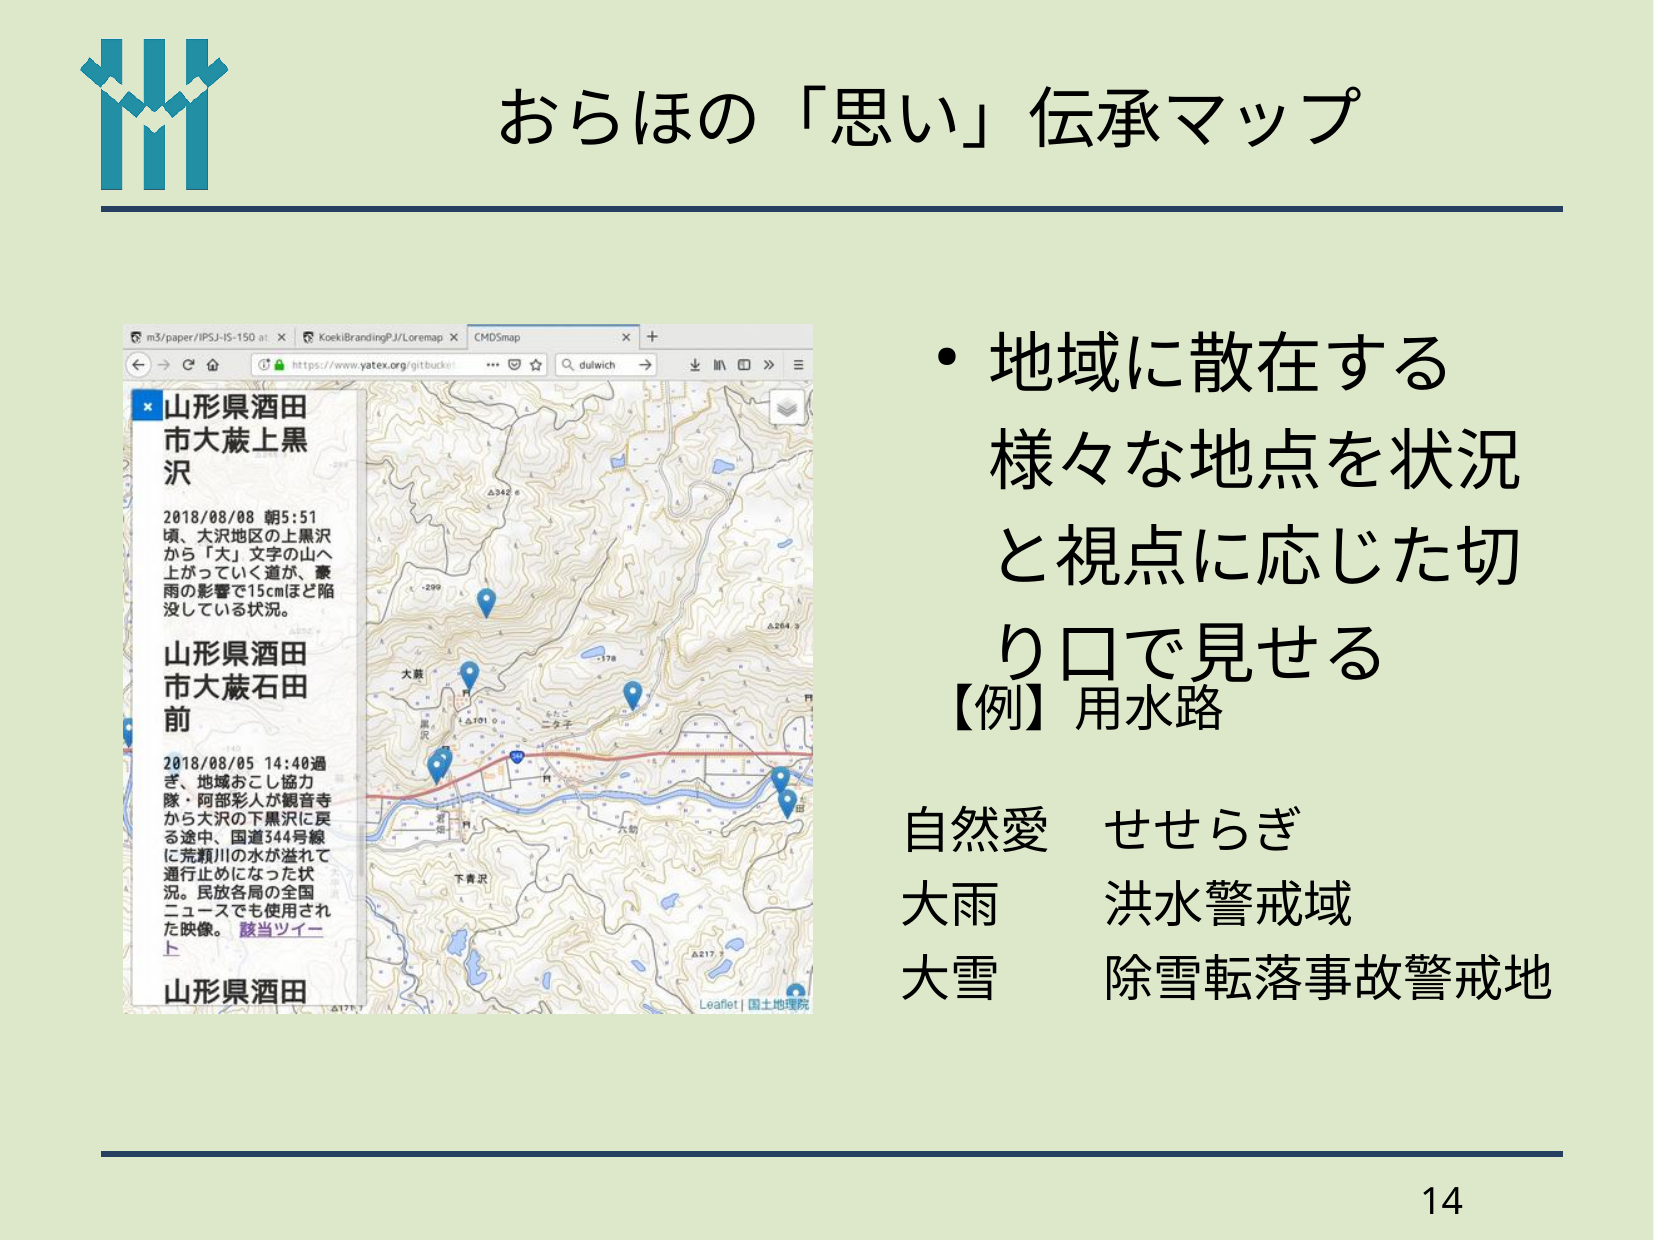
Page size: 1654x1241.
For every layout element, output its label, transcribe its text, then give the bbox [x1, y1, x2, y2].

table_cell 除雪転落事故警戒地 [1089, 938, 1609, 1011]
text_box 【例】用水路 [909, 661, 1560, 736]
title おらほの「思い」伝承マップ [295, 24, 1561, 203]
table_cell 大雨 [886, 864, 1089, 938]
list 地域に散在する様々な地点を状況と視点に応じた切り口で見せる [846, 309, 1536, 579]
table_header せせらぎ [1089, 790, 1609, 864]
picture [59, 15, 249, 209]
table_cell 洪水警戒域 [1089, 864, 1609, 938]
picture [123, 324, 813, 1014]
table_cell 大雪 [886, 938, 1089, 1011]
table_header 自然愛 [886, 790, 1089, 864]
